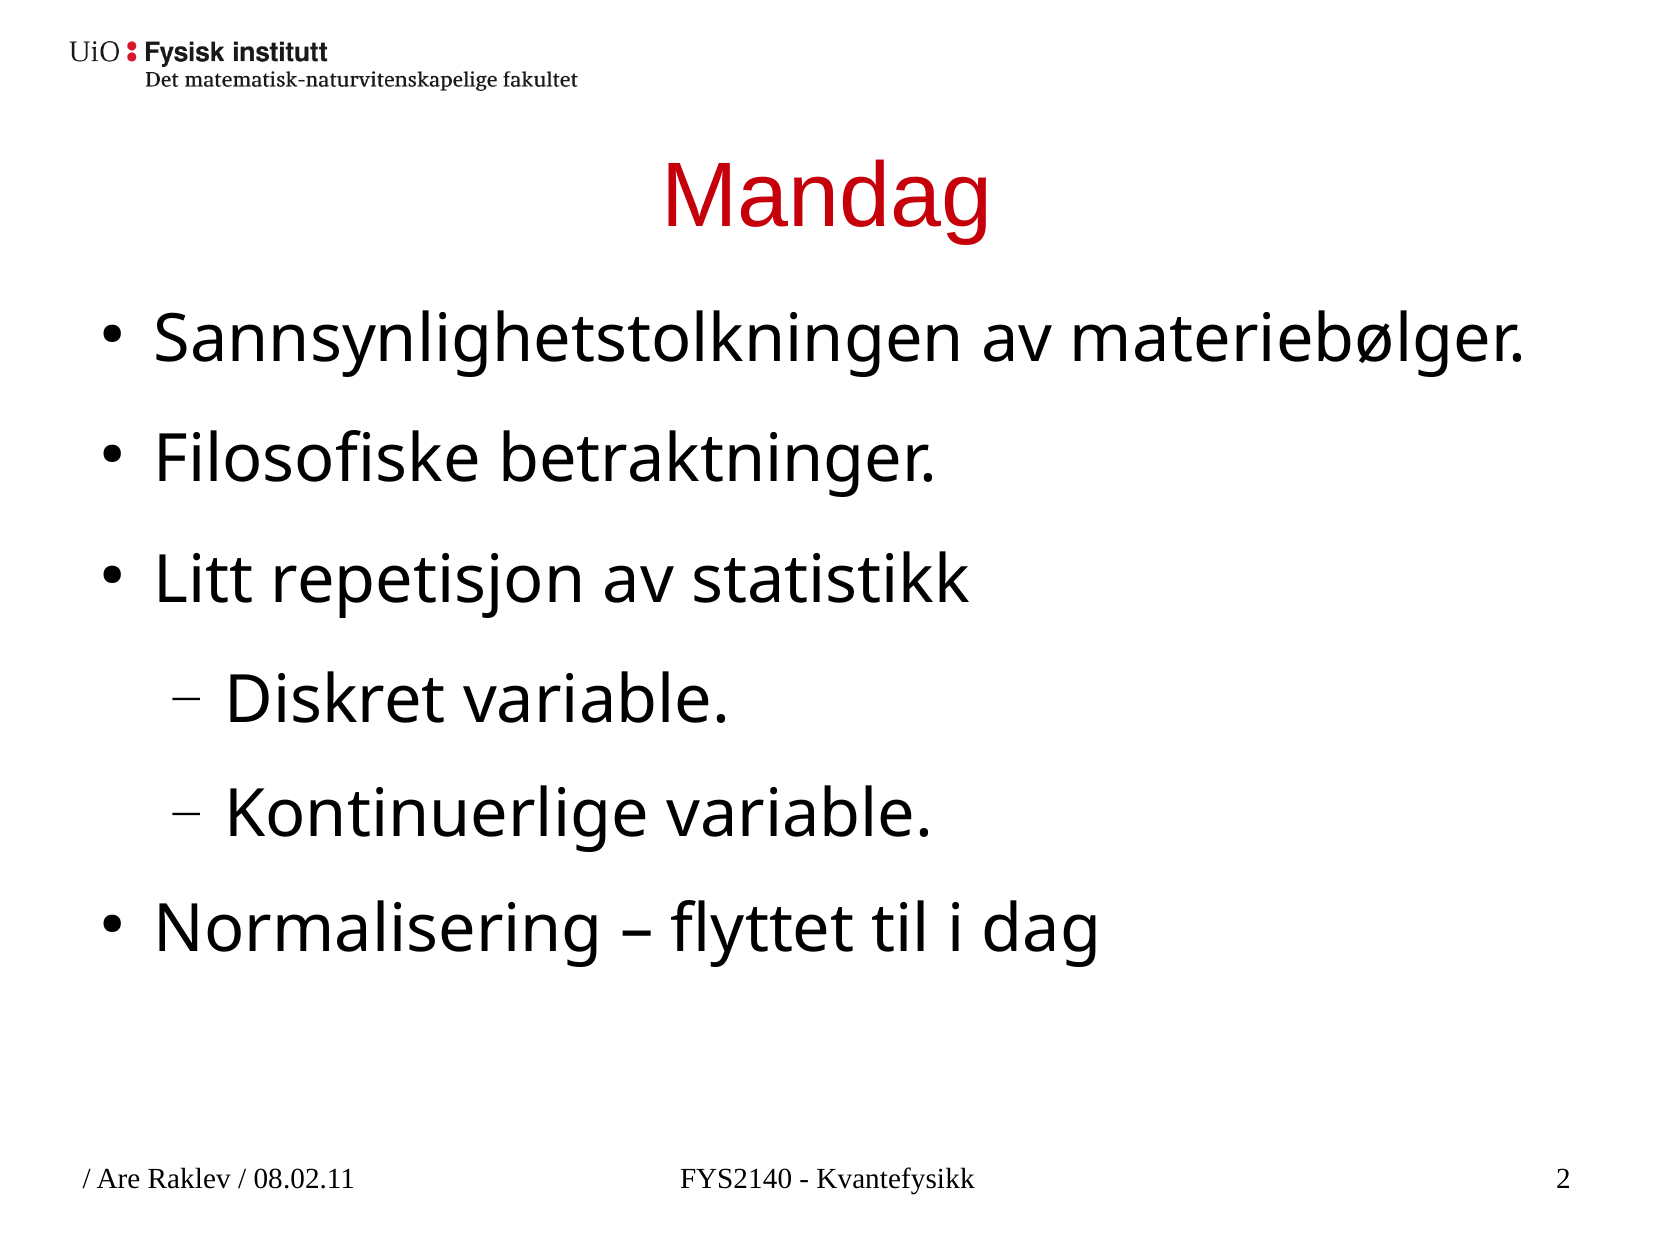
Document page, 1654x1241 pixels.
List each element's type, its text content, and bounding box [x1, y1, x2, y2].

title Mandag [82, 90, 1571, 290]
picture [68, 37, 581, 93]
list Sannsynlighetstolkningen av materiebølger. Filosofiske betraktninger. Litt repetisjon av statistikk Diskret variable. Kontinuerlige variable. Normalisering – flyttet til i dag [82, 290, 1613, 1094]
